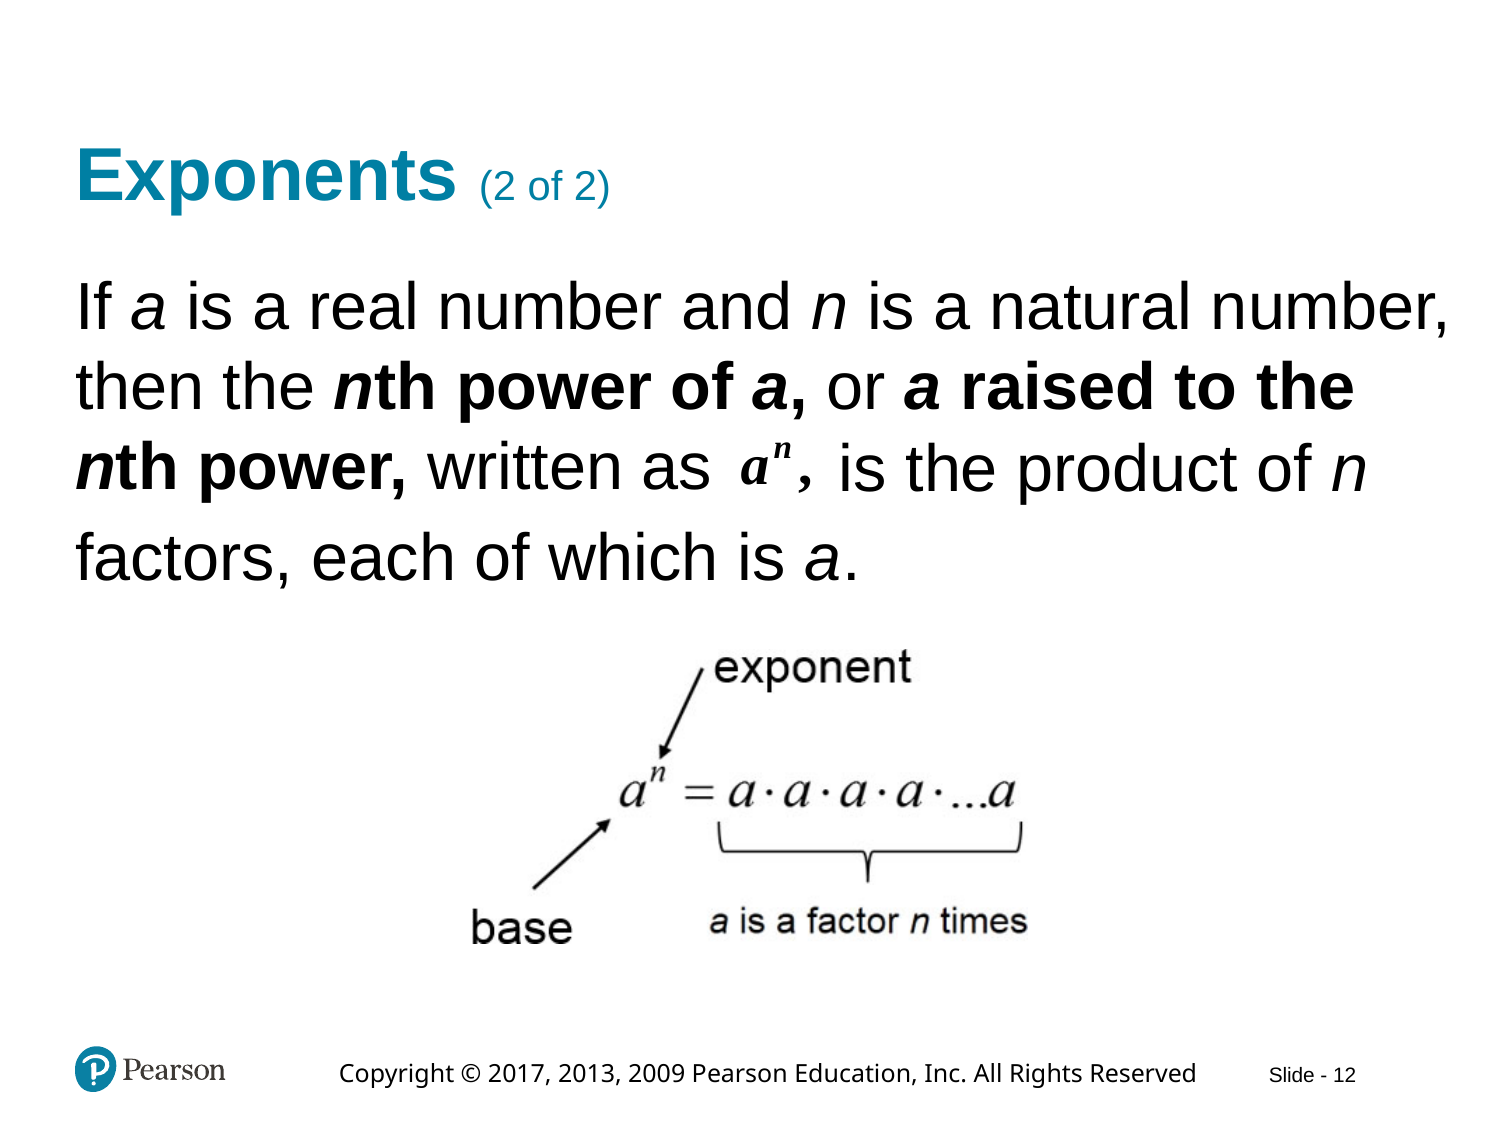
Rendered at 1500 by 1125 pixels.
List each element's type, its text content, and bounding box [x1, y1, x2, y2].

list is the product of n [838, 425, 1462, 512]
picture [472, 649, 1028, 944]
title Exponents (2 of 2) [75, 35, 1425, 216]
list factors, each of which is a. [75, 514, 863, 588]
chart [737, 427, 817, 502]
list If a is a real number and n is a natural number, then the nth power of a, or a raised to the nth power, written as [75, 262, 1463, 502]
